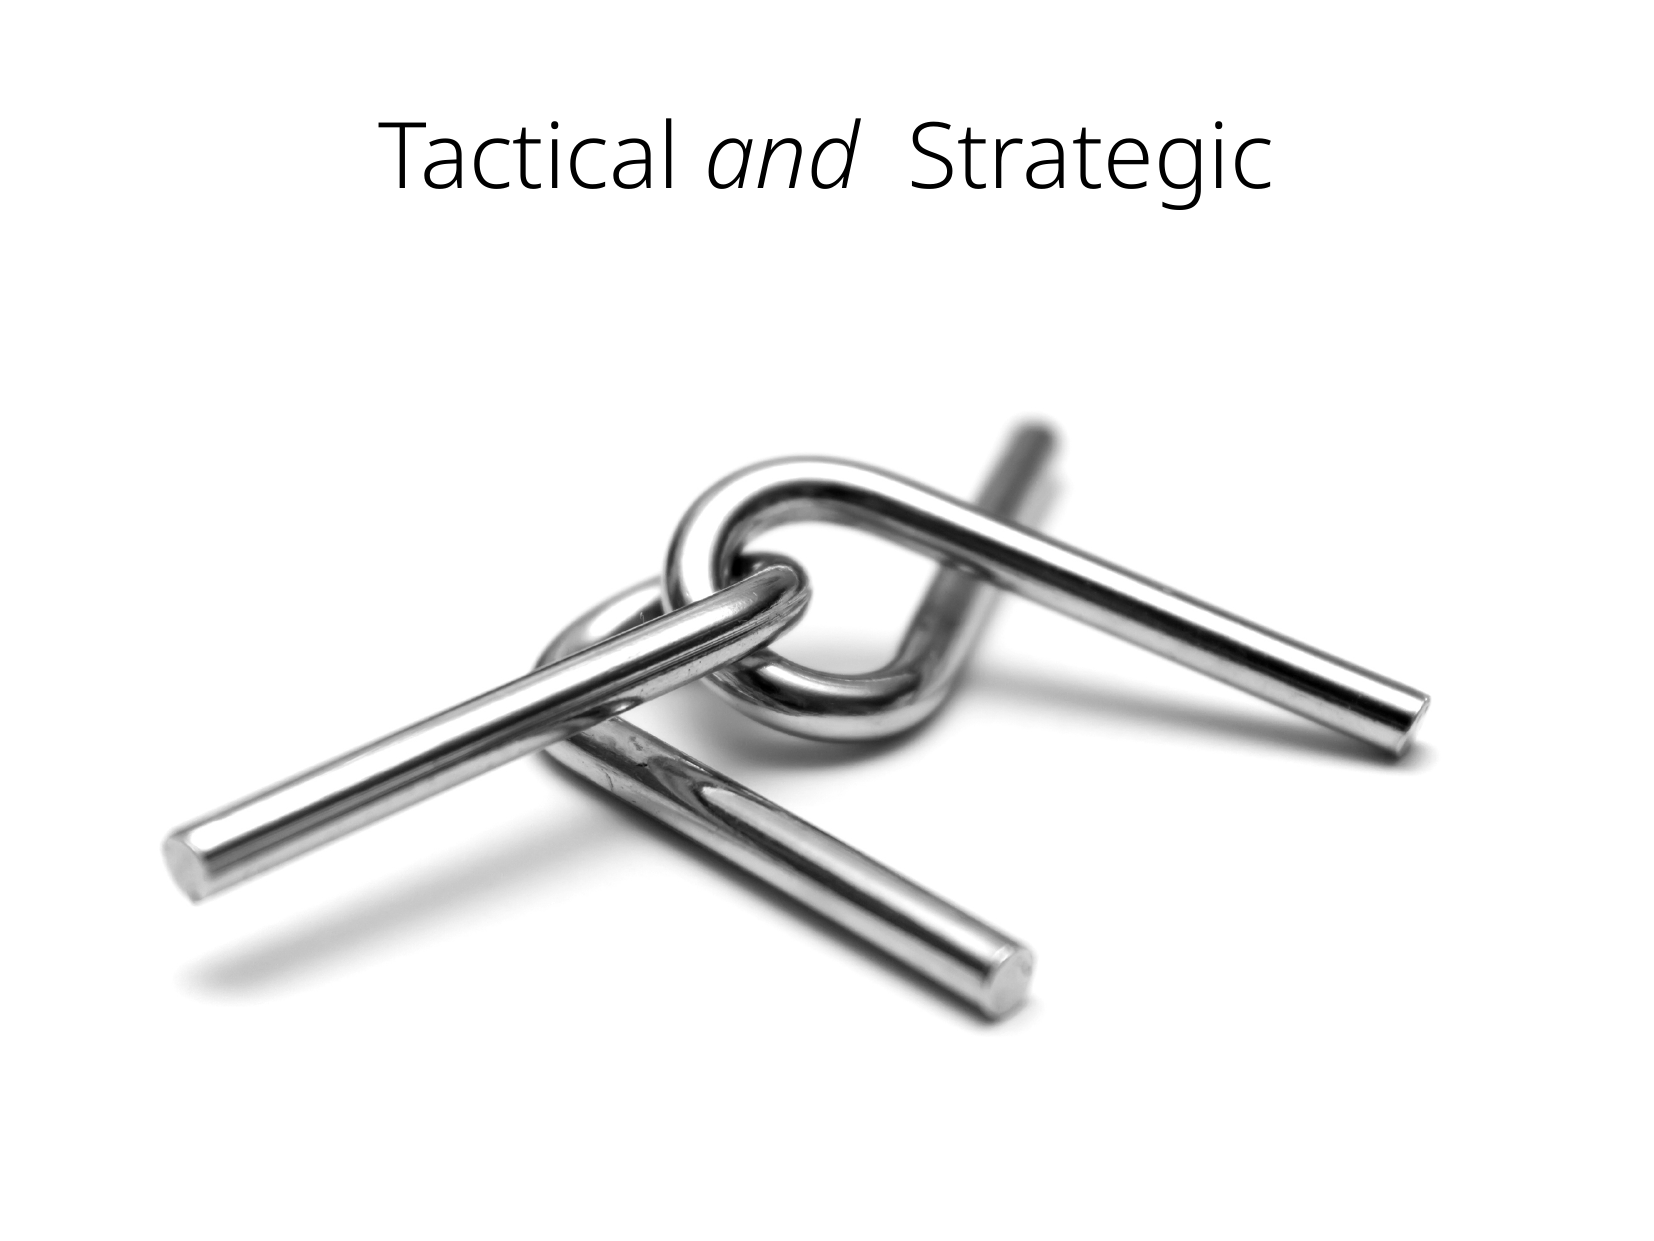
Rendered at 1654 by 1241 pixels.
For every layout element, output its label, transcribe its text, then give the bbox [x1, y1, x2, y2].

title Tactical and Strategic [82, 49, 1571, 257]
picture [76, 187, 1577, 1188]
